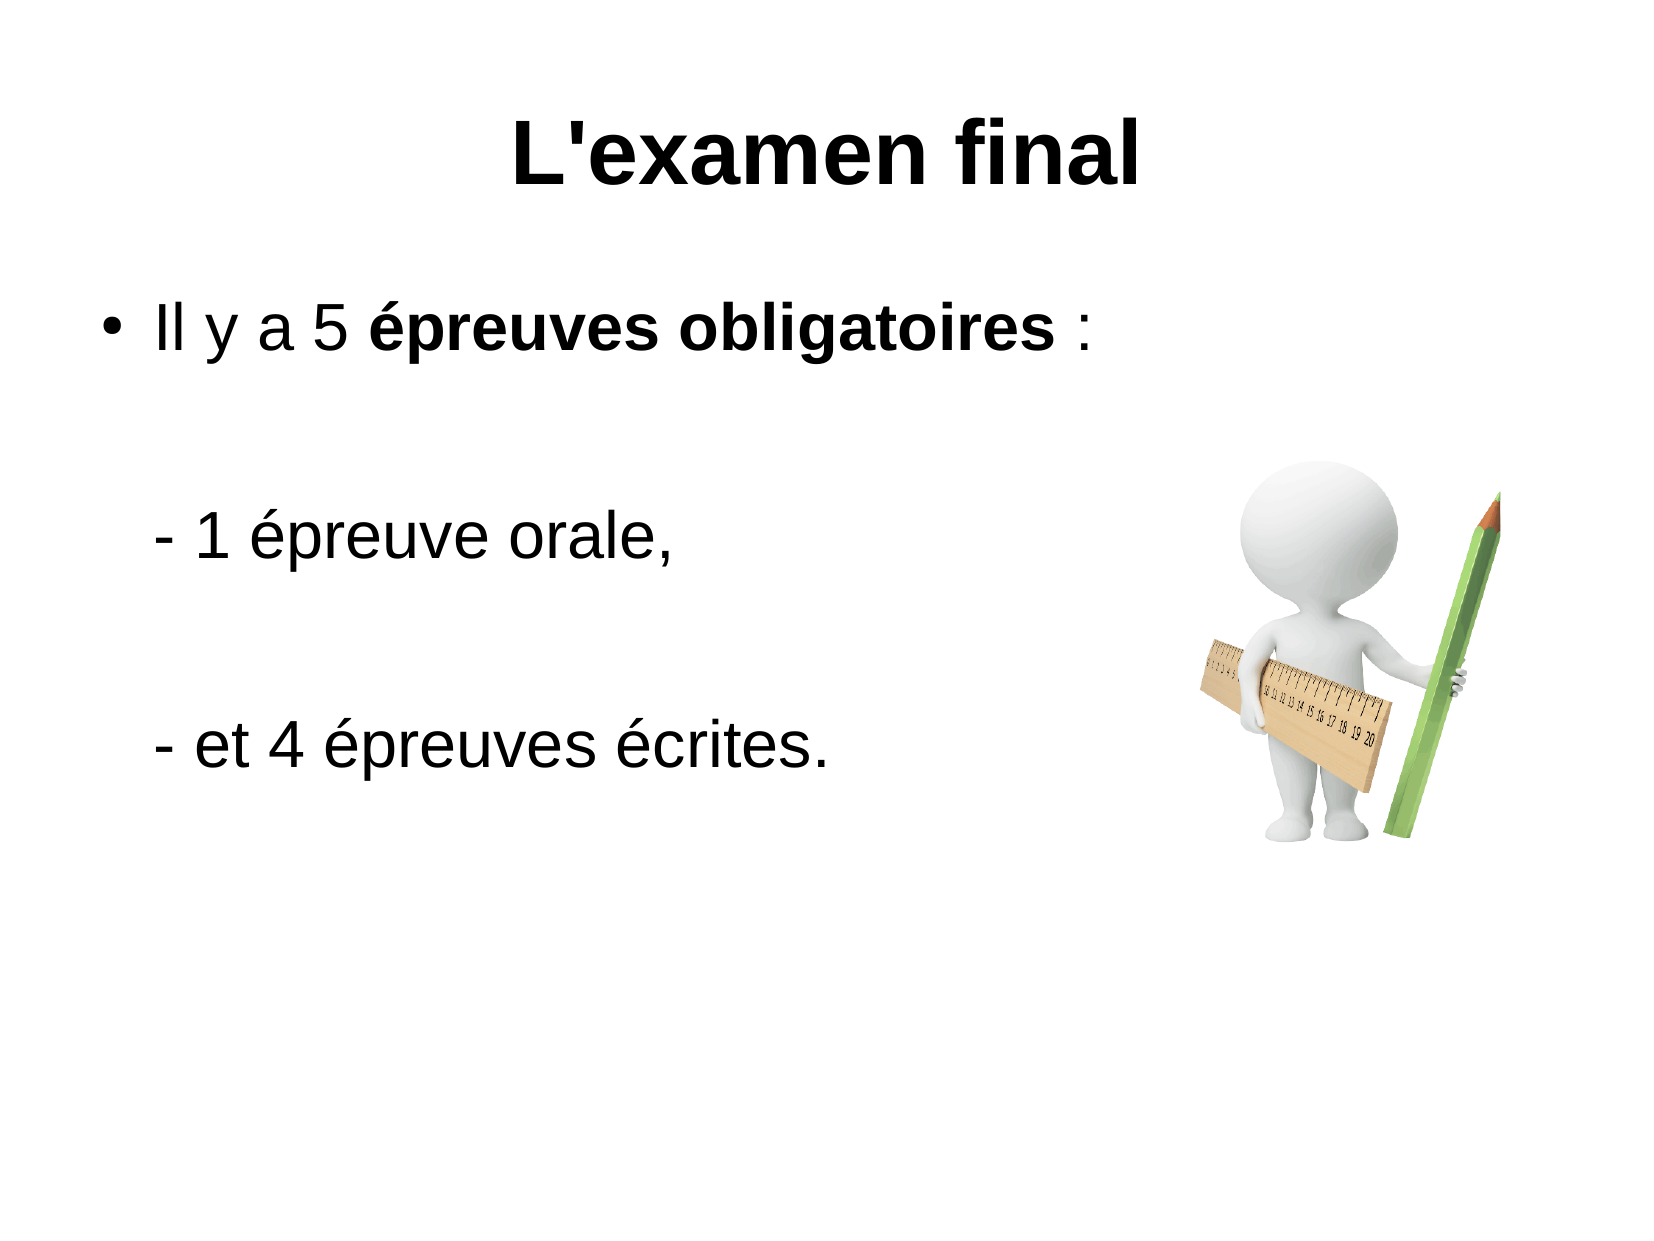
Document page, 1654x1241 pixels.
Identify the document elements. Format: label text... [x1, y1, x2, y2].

picture [1151, 436, 1550, 894]
title L'examen final [82, 49, 1571, 257]
list Il y a 5 épreuves obligatoires : - 1 épreuve orale, - et 4 épreuves écrites. [82, 290, 1571, 1109]
